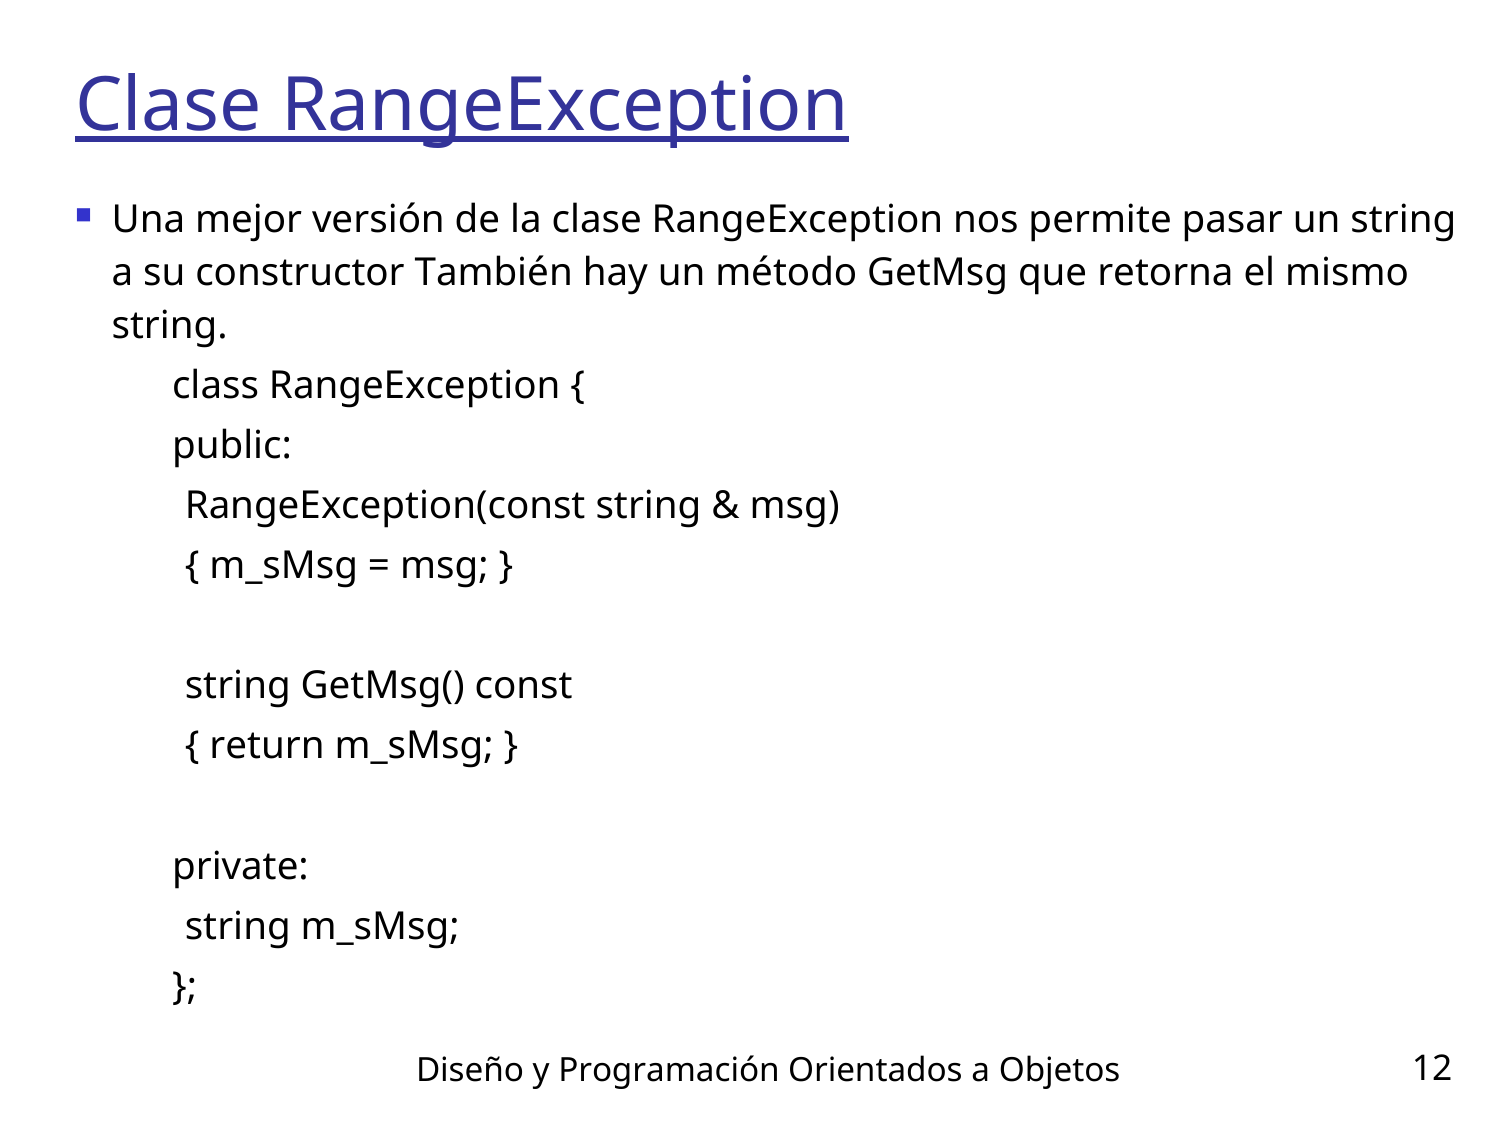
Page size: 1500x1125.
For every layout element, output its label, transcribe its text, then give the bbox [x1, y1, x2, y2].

list Una mejor versión de la clase RangeException nos permite pasar un string a su constructor También hay un método GetMsg que retorna el mismo string. class RangeException { public: RangeException(const string & msg)‏ { m_sMsg = msg; } string GetMsg() const { return m_sMsg; } private: string m_sMsg; }; [75, 191, 1463, 1013]
title Clase RangeException [75, 19, 1466, 183]
